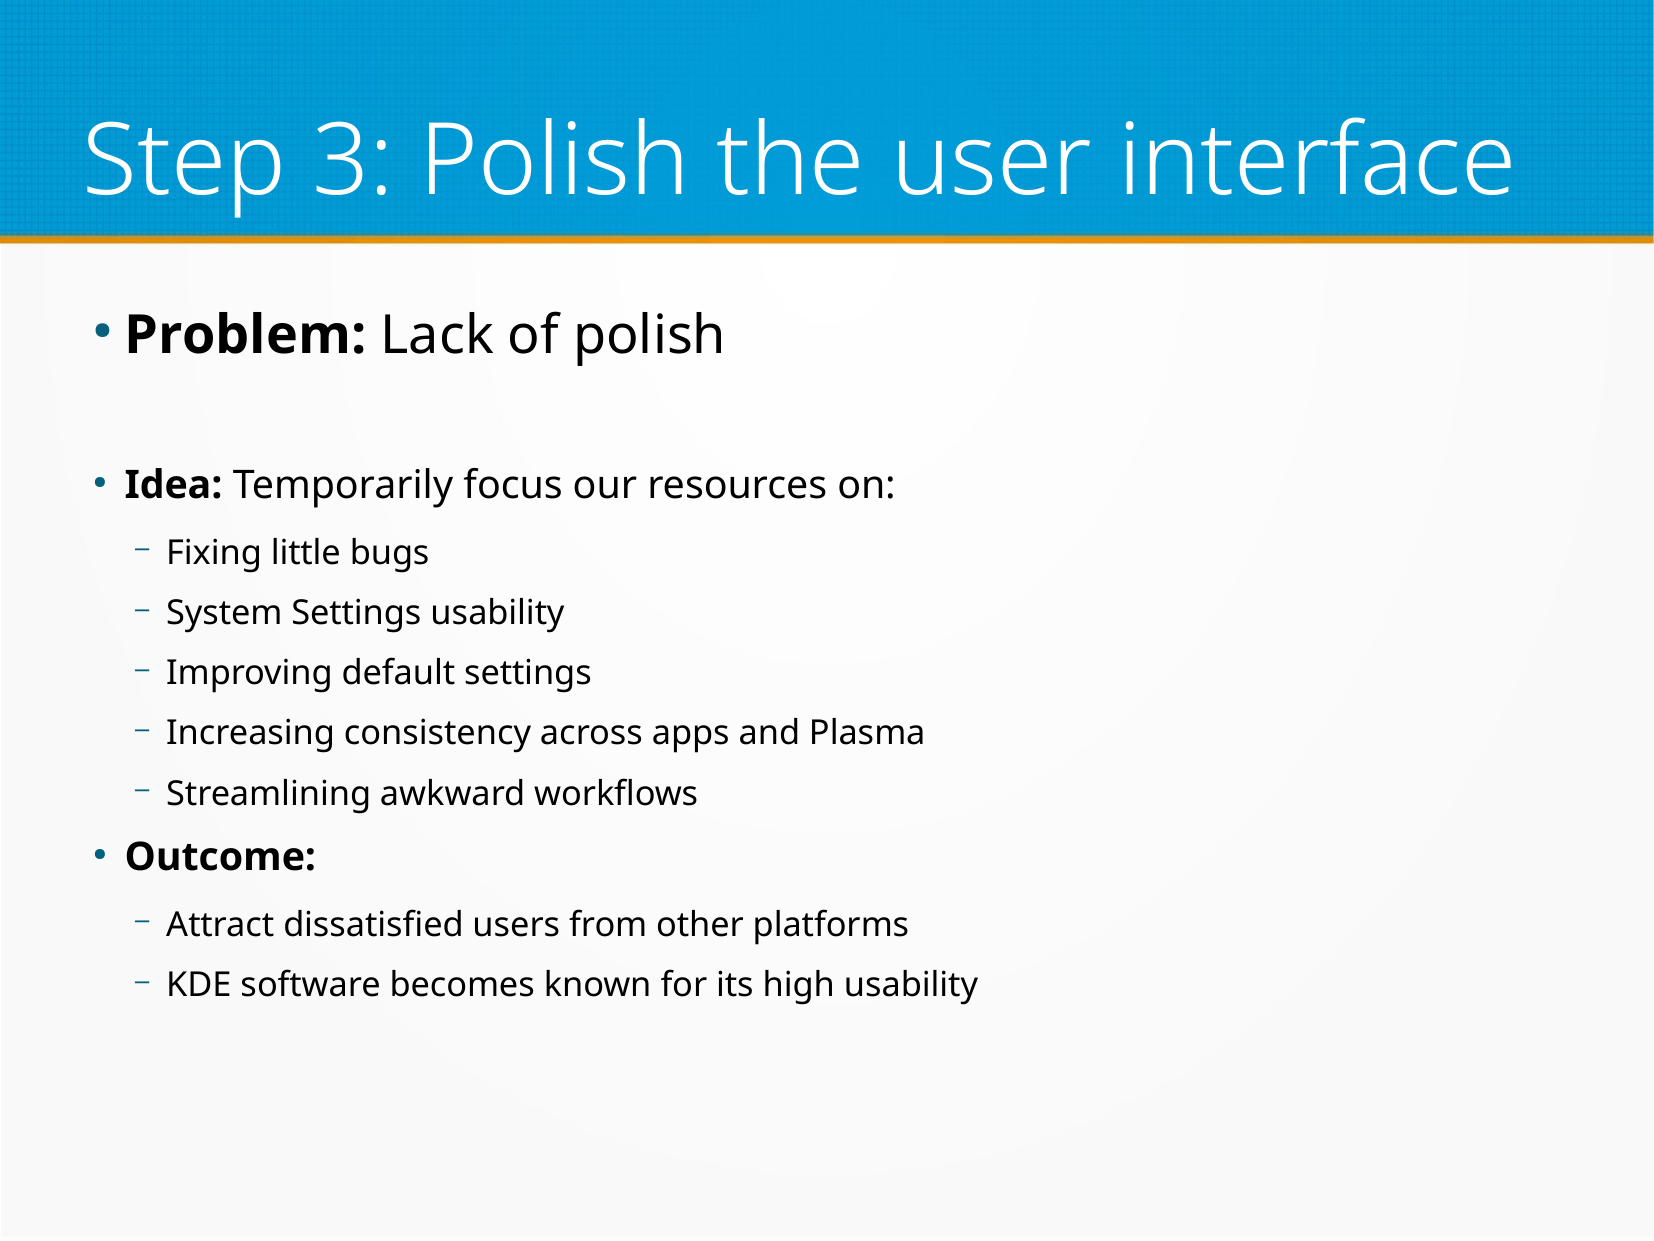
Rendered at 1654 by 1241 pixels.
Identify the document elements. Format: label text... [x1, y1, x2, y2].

picture [0, 233, 1654, 1241]
list Problem: Lack of polish Idea: Temporarily focus our resources on: Fixing little bugs System Settings usability Improving default settings Increasing consistency across apps and Plasma Streamlining awkward workflows Outcome: Attract dissatisfied users from other platforms KDE software becomes known for its high usability [82, 295, 1571, 1015]
title Step 3: Polish the user interface [82, 83, 1531, 224]
